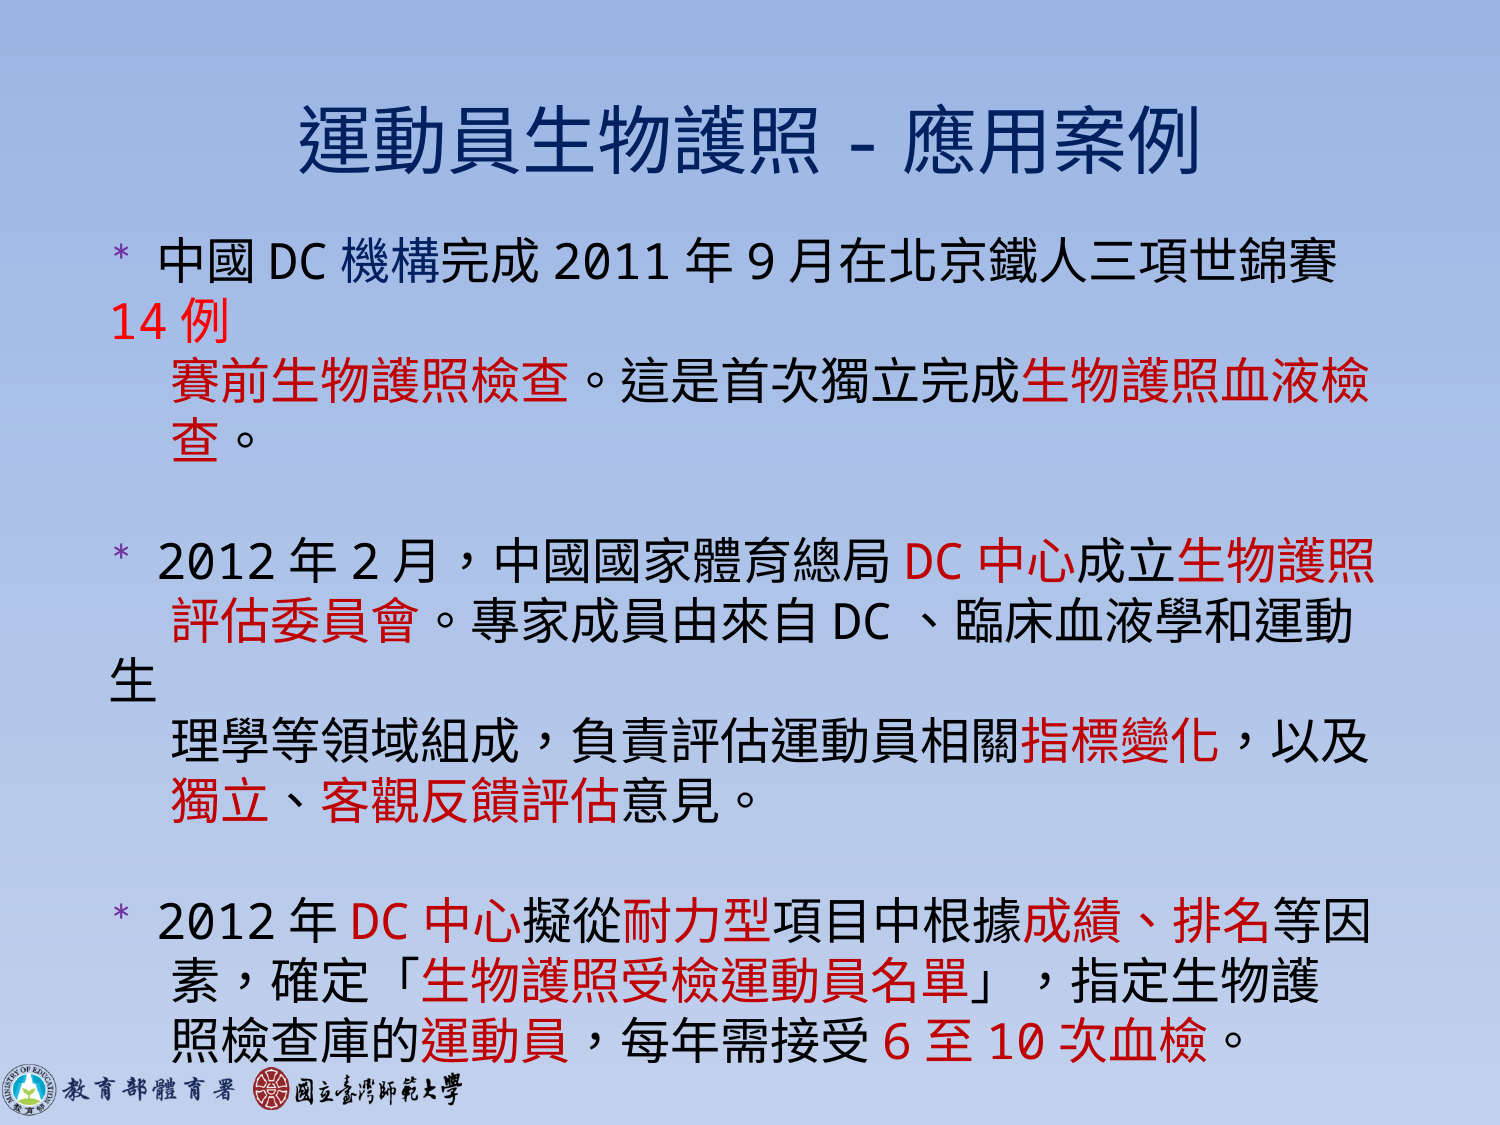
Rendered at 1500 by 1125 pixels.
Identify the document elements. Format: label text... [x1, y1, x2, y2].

text_box * 中國DC機構完成2011年9月在北京鐵人三項世錦賽14例 賽前生物護照檢查。這是首次獨立完成生物護照血液檢 查。 * 2012年2月，中國國家體育總局DC中心成立生物護照 評估委員會。專家成員由來自DC、臨床血液學和運動生 理學等領域組成，負責評估運動員相關指標變化，以及 獨立、客觀反饋評估意見。 * 2012年DC中心擬從耐力型項目中根據成績、排名等因 素，確定「生物護照受檢運動員名單」，指定生物護 照檢查庫的運動員，每年需接受6至10次血檢。 [94, 223, 1394, 1125]
title 運動員生物護照-應用案例 [75, 45, 1426, 233]
